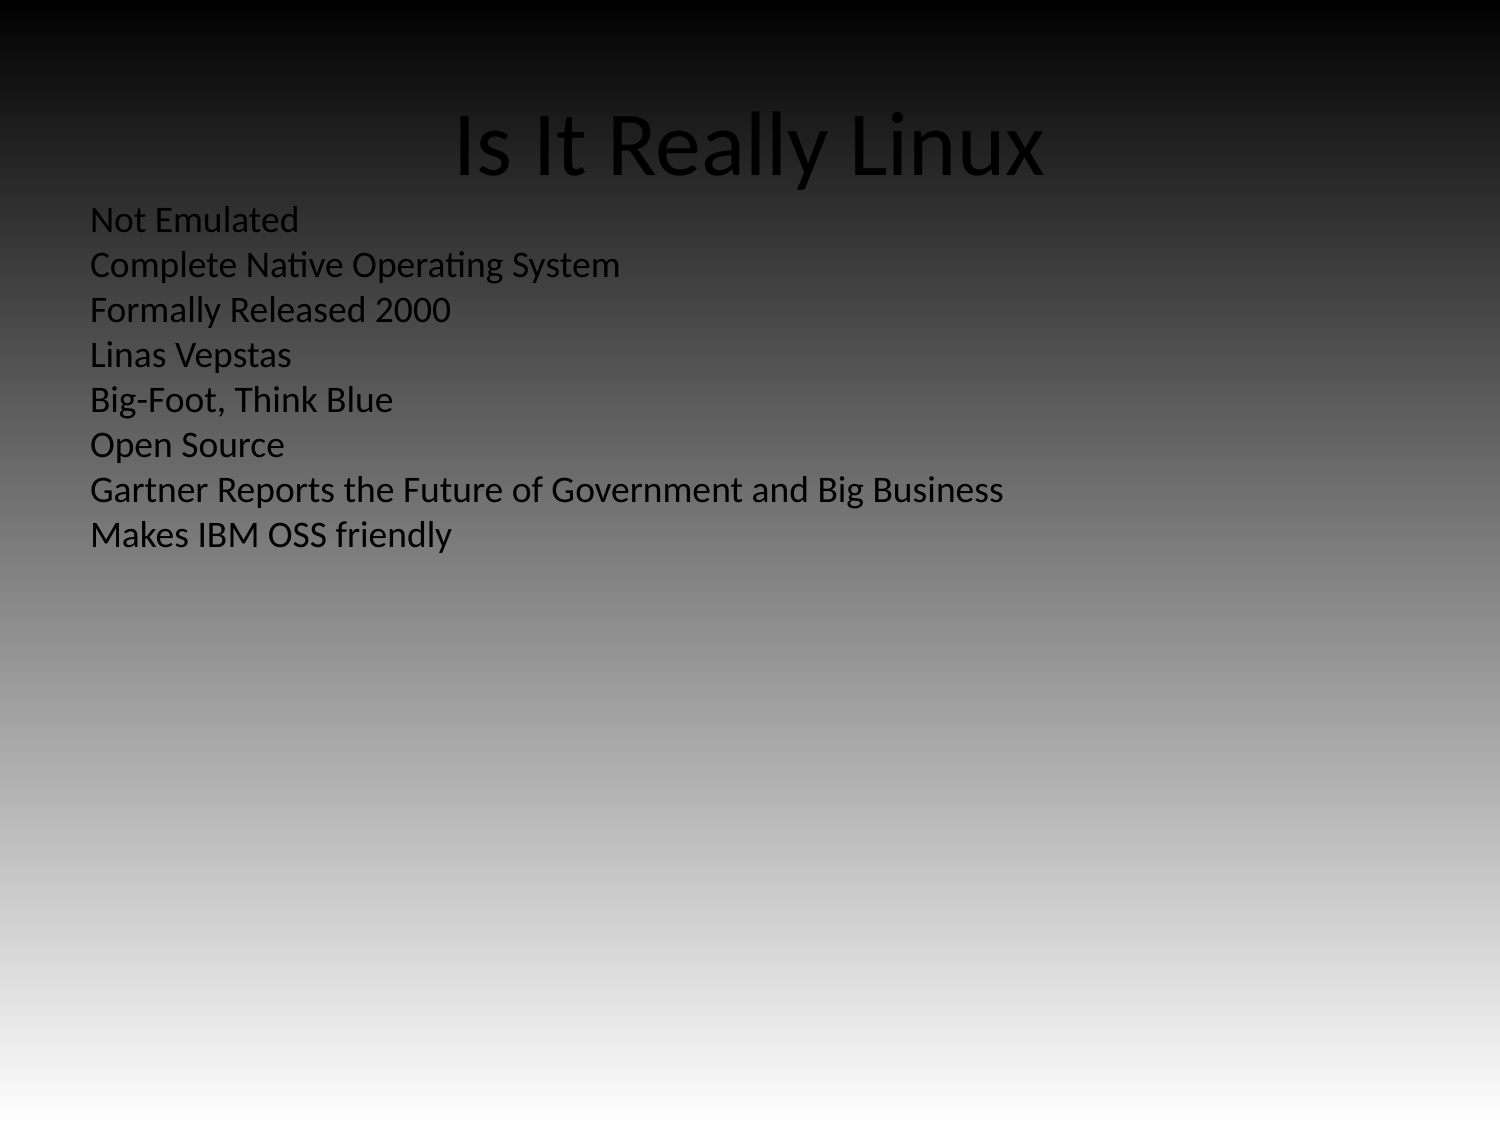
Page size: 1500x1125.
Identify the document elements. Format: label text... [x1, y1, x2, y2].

list Not Emulated Complete Native Operating System Formally Released 2000 Linas Vepstas Big-Foot, Think Blue Open Source Gartner Reports the Future of Government and Big Business Makes IBM OSS friendly [75, 187, 1425, 1005]
title Is It Really Linux [75, 45, 1425, 187]
